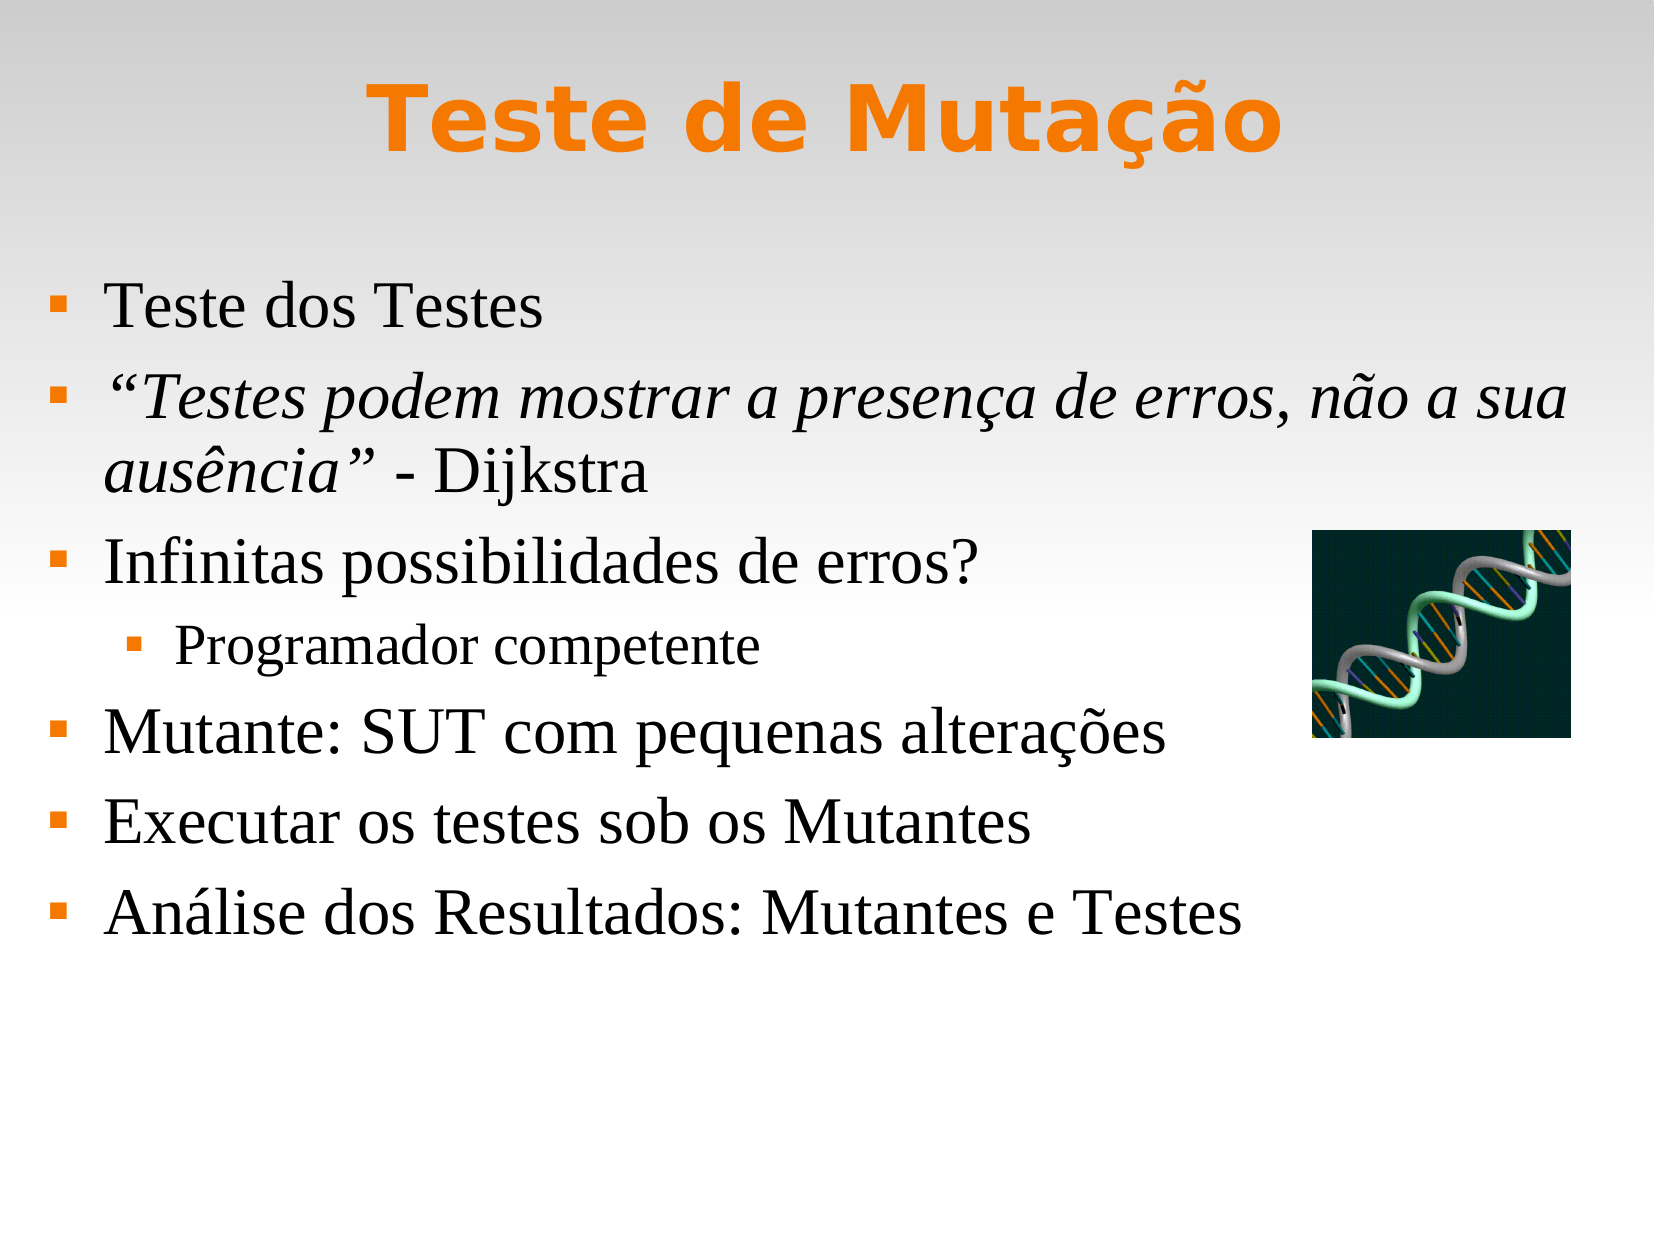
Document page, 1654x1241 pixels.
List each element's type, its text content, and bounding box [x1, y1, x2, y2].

title Teste de Mutação [32, 42, 1619, 198]
list Teste dos Testes “Testes podem mostrar a presença de erros, não a sua ausência” - Dijkstra Infinitas possibilidades de erros? Programador competente Mutante: SUT com pequenas alterações Executar os testes sob os Mutantes Análise dos Resultados: Mutantes e Testes [32, 268, 1619, 1182]
